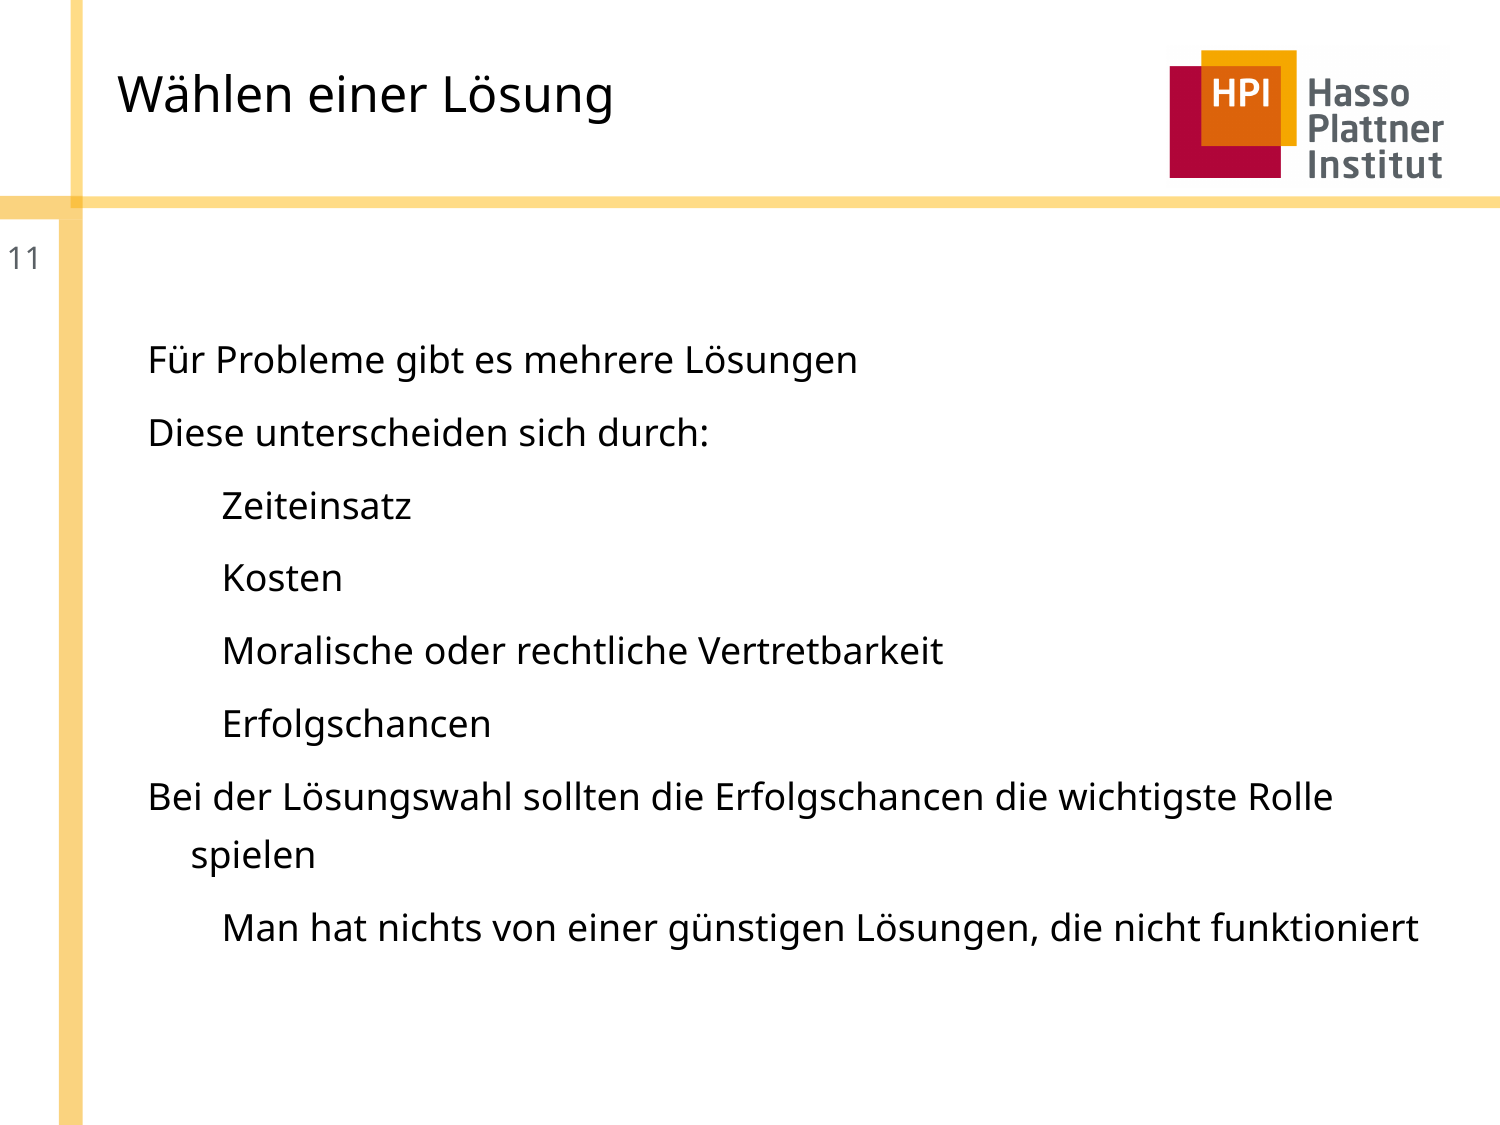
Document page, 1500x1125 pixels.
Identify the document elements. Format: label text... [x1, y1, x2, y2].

list Für Probleme gibt es mehrere Lösungen Diese unterscheiden sich durch: Zeiteinsatz Kosten Moralische oder rechtliche Vertretbarkeit Erfolgschancen Bei der Lösungswahl sollten die Erfolgschancen die wichtigste Rolle spielen Man hat nichts von einer günstigen Lösungen, die nicht funktioniert [117, 326, 1459, 1056]
title Wählen einer Lösung [117, 7, 1093, 179]
